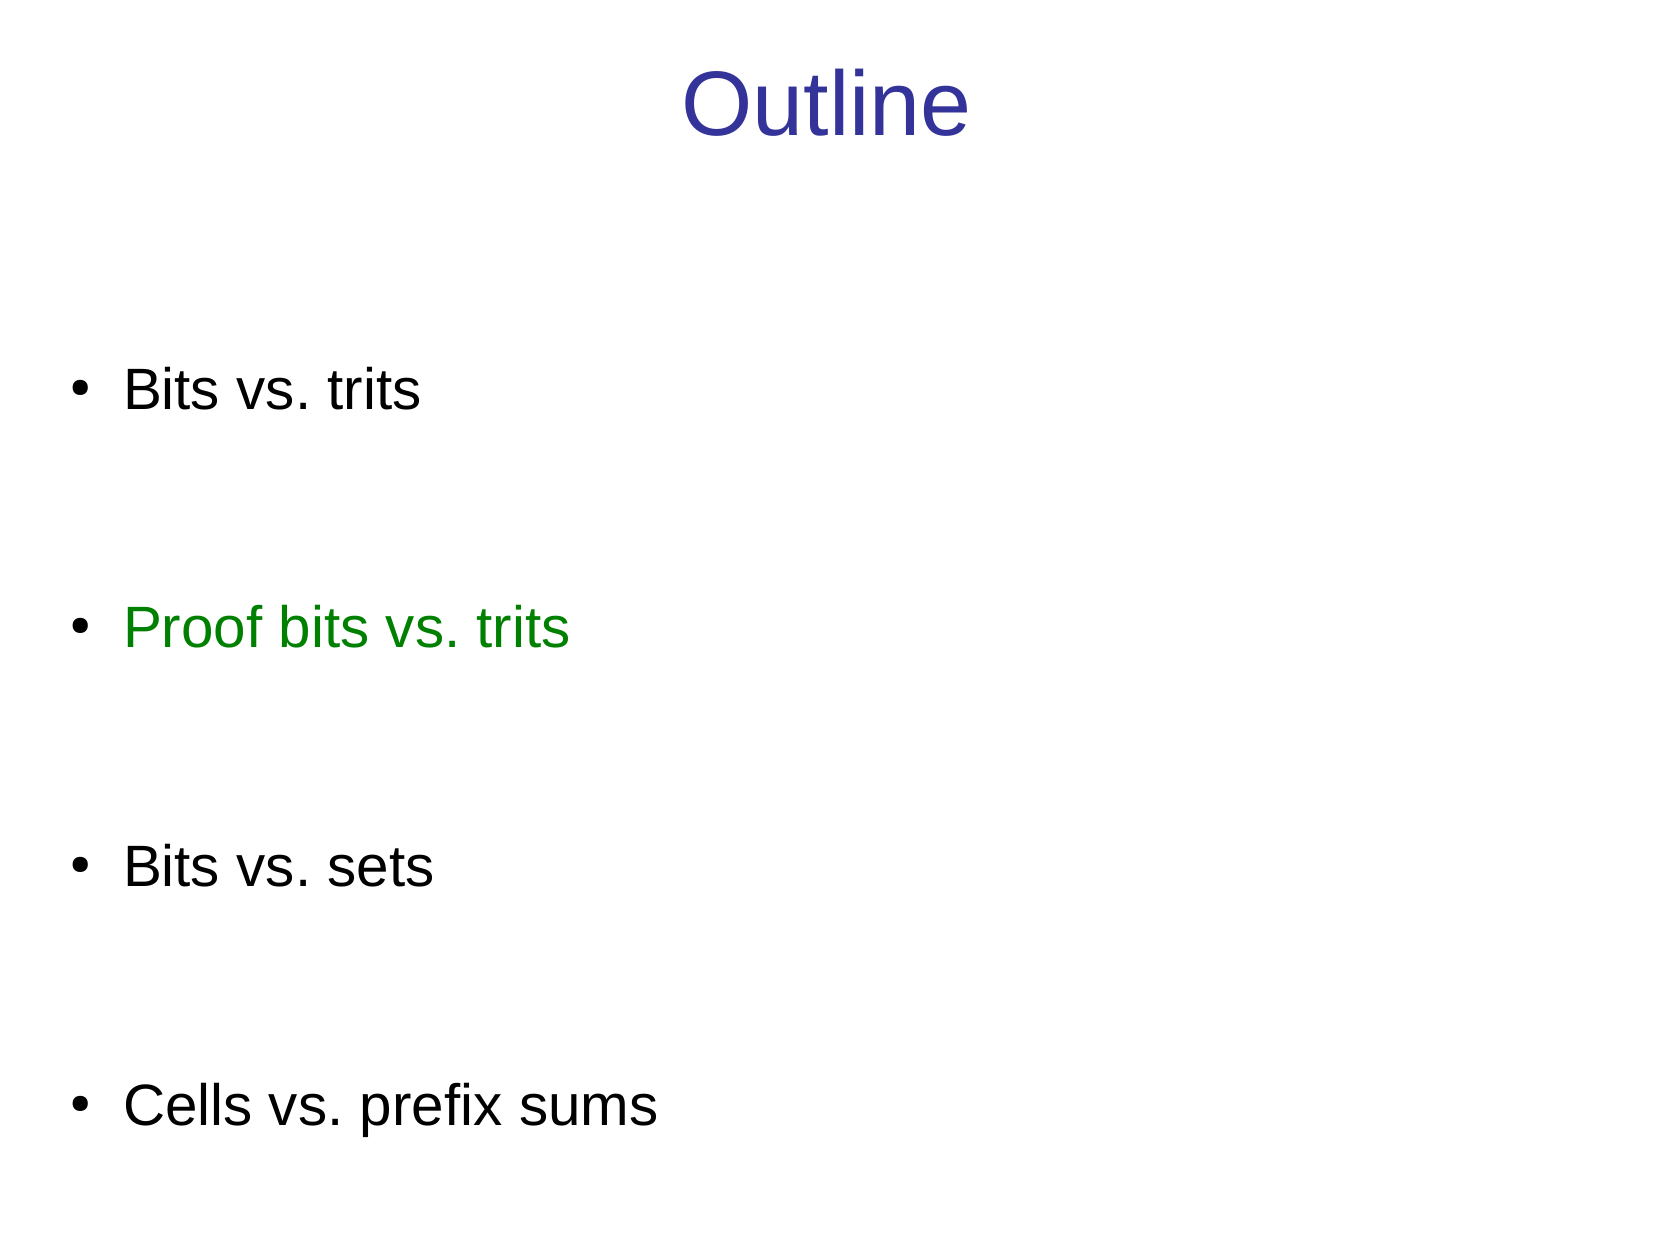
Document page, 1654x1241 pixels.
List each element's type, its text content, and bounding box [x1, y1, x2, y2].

title Outline [124, 0, 1530, 208]
list Bits vs. trits Proof bits vs. trits Bits vs. sets Cells vs. prefix sums [37, 110, 1654, 1238]
